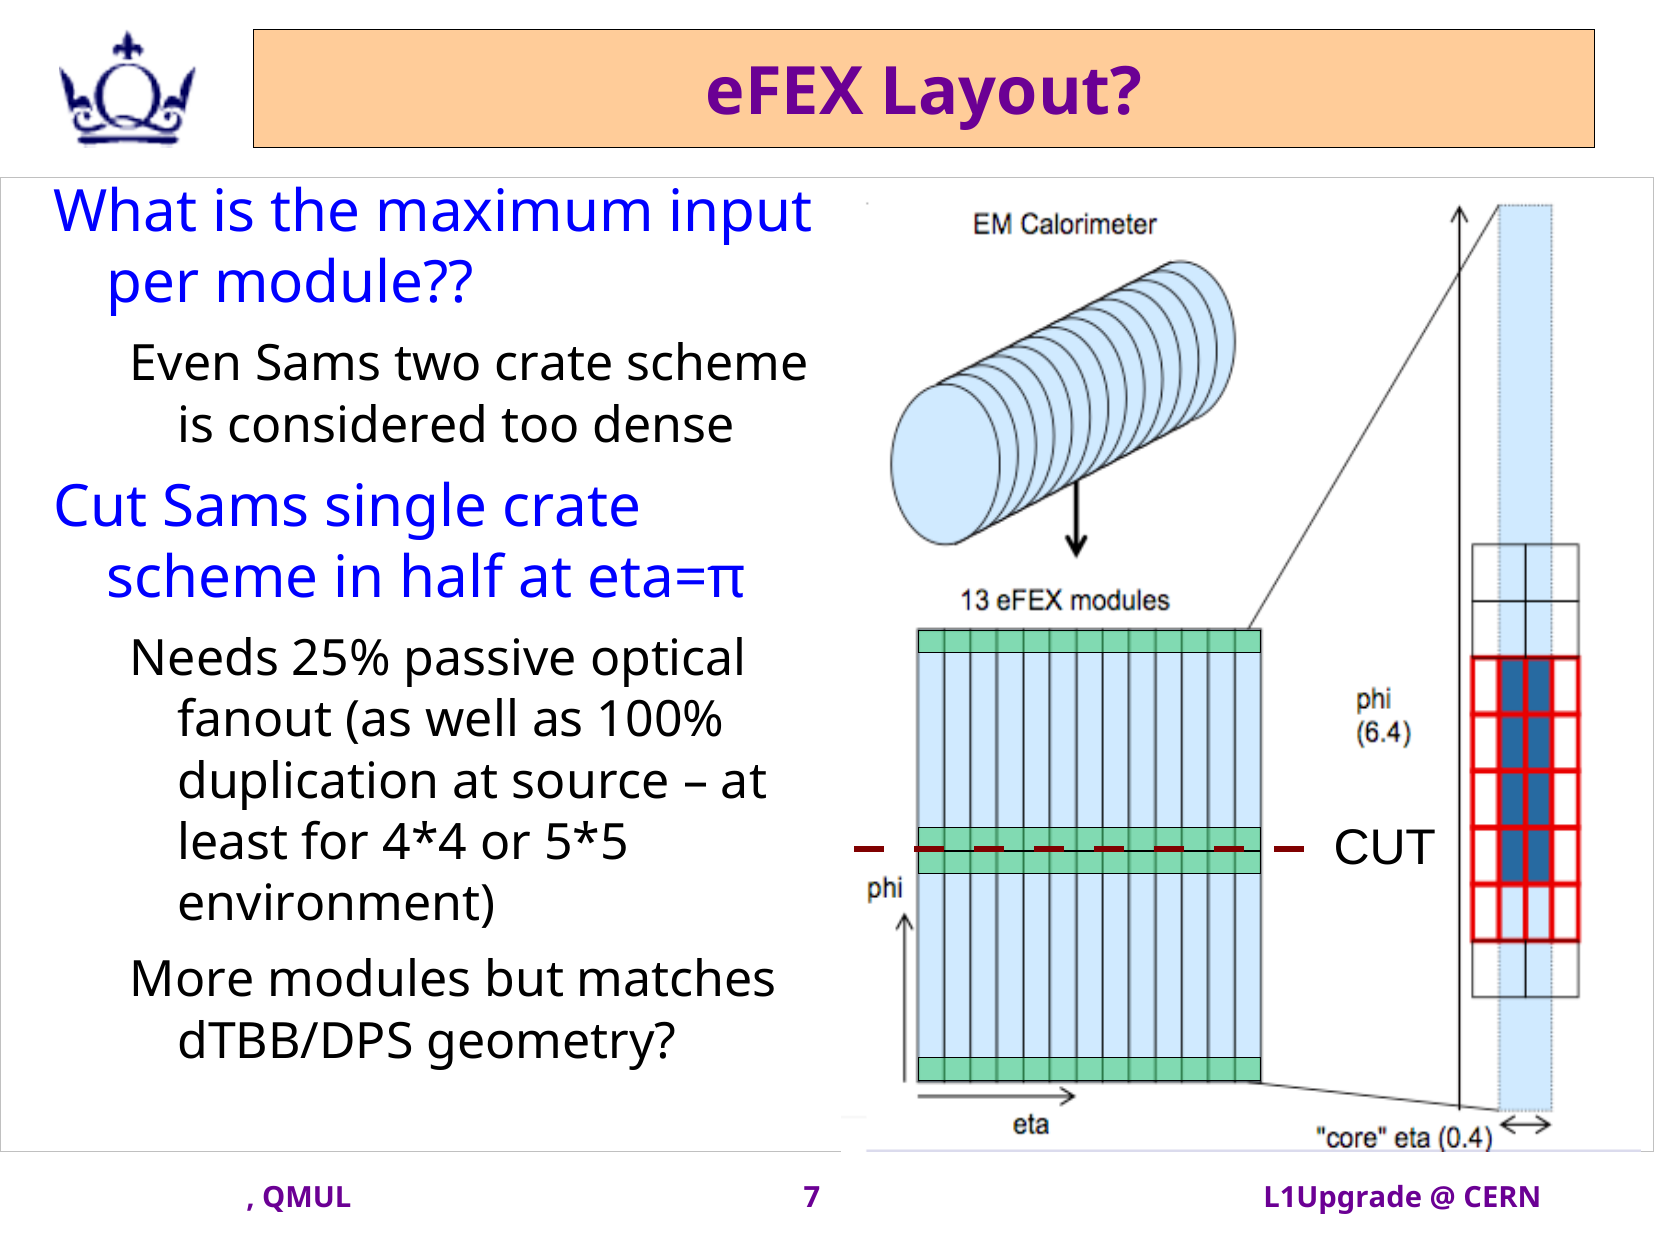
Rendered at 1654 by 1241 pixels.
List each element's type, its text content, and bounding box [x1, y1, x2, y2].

text_box [918, 630, 1261, 653]
list What is the maximum input per module?? Even Sams two crate scheme is considered too dense Cut Sams single crate scheme in half at eta=π Needs 25% passive optical fanout (as well as 100% duplication at source – at least for 4*4 or 5*5 environment) More modules but matches dTBB/DPS geometry? [35, 174, 852, 1159]
text_box CUT [1333, 819, 1437, 877]
text_box [918, 1057, 1261, 1081]
title eFEX Layout? [253, 29, 1595, 148]
text_box [918, 827, 1261, 874]
picture [841, 199, 1641, 1152]
picture [59, 29, 200, 148]
